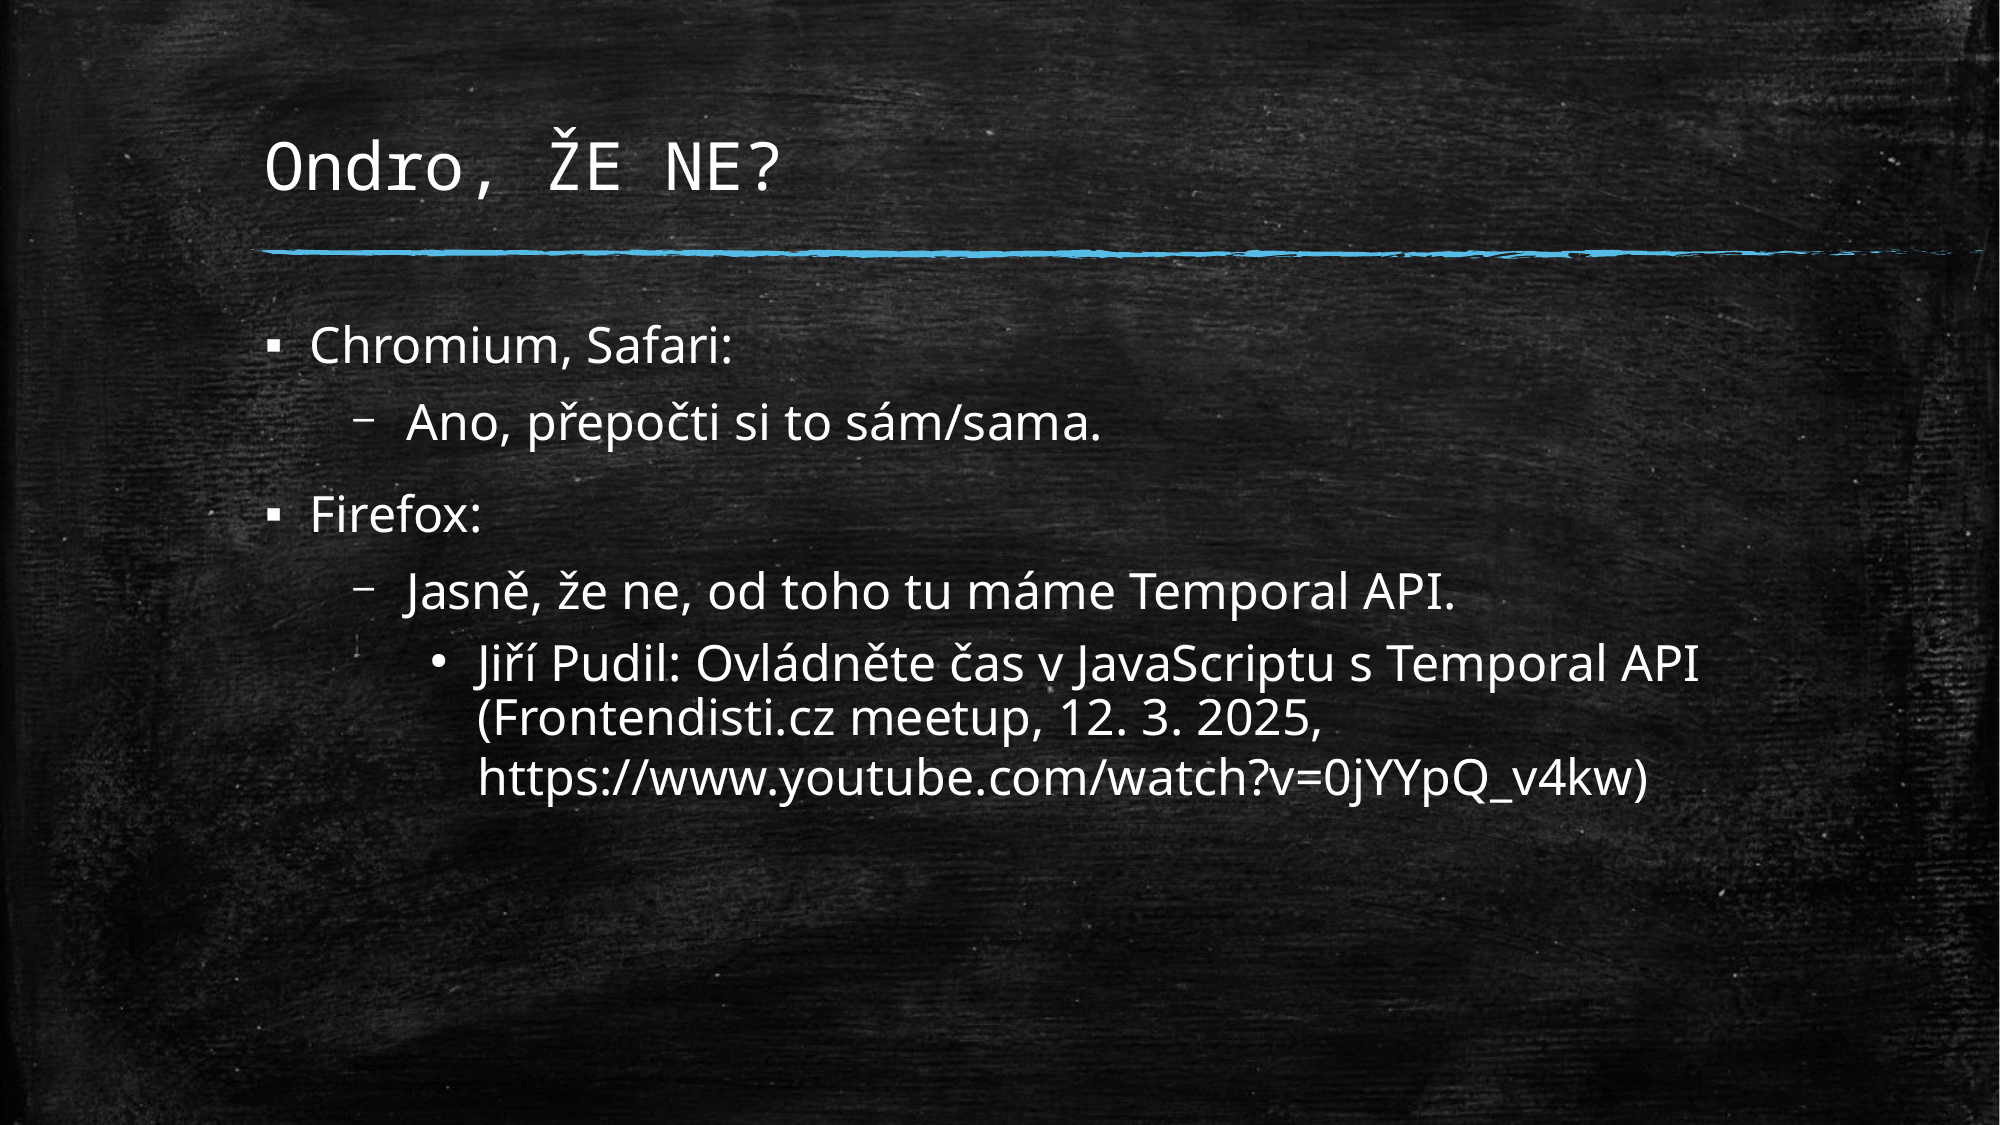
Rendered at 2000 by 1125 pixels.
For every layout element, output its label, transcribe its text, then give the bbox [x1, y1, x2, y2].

title Ondro, ŽE NE? [249, 45, 1750, 213]
list Chromium, Safari: Ano, přepočti si to sám/sama. Firefox: Jasně, že ne, od toho tu máme Temporal API. Jiří Pudil: Ovládněte čas v JavaScriptu s Temporal API (Frontendisti.cz meetup, 12. 3. 2025, https://www.youtube.com/watch?v=0jYYpQ_v4kw) [249, 312, 1750, 1013]
picture [0, 0, 2000, 1125]
